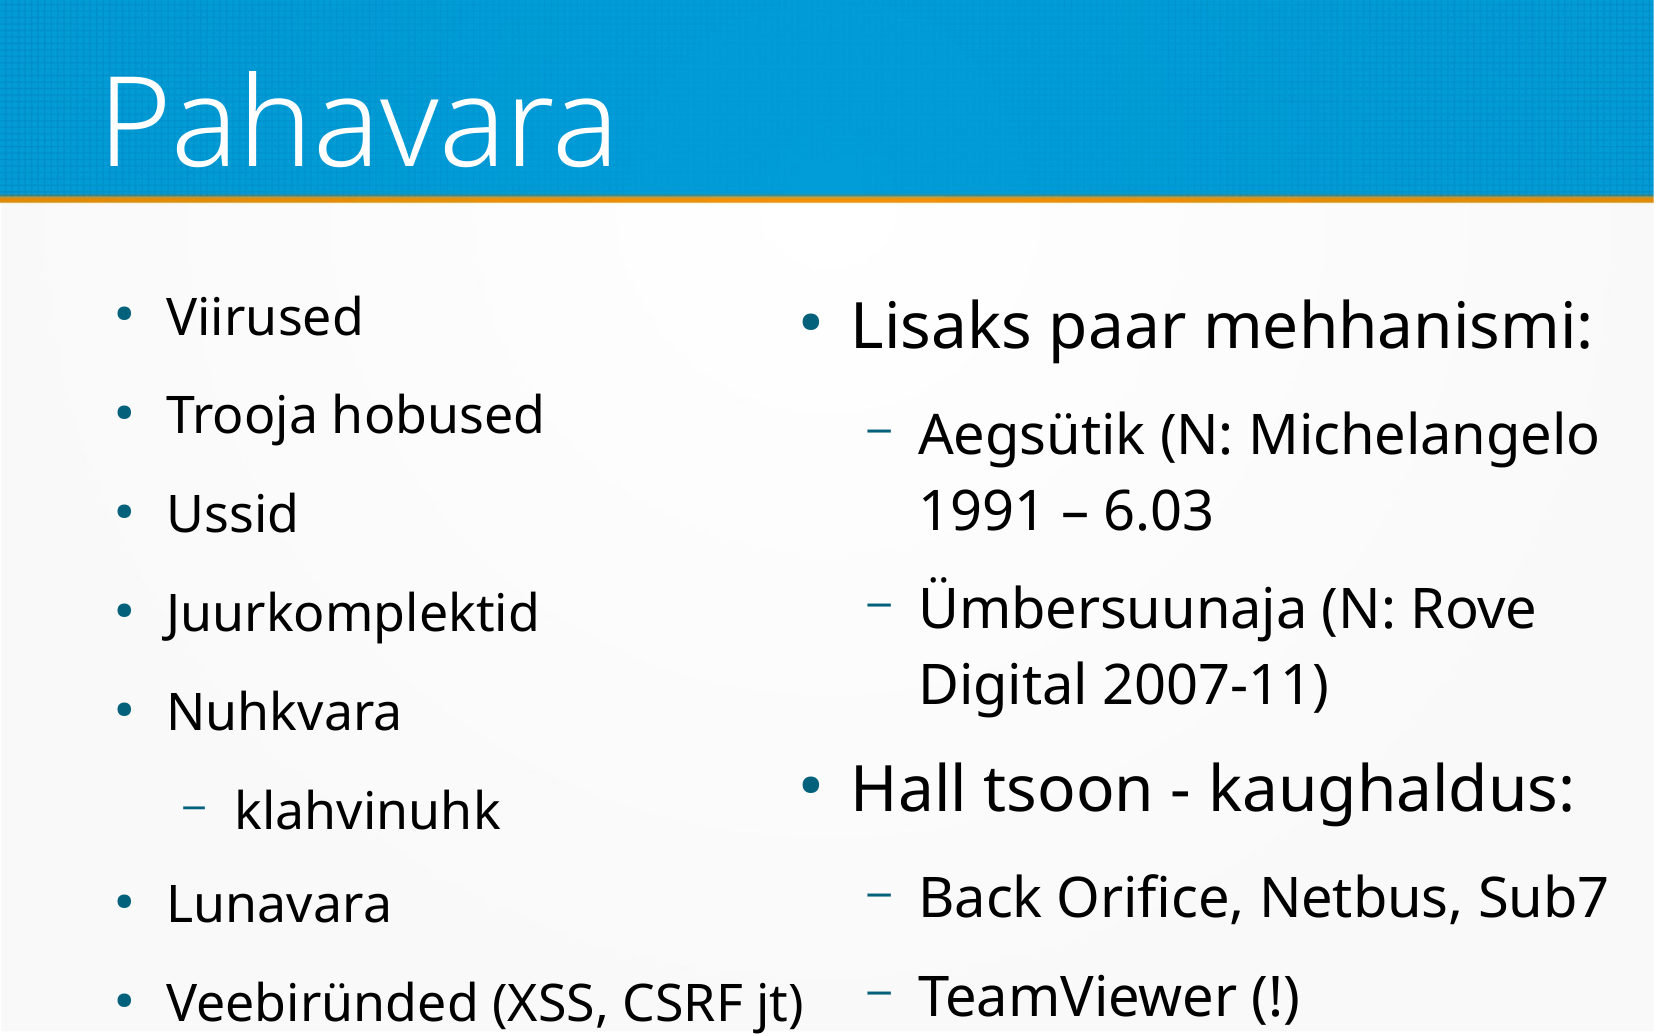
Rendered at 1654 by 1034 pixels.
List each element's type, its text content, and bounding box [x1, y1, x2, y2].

list Viirused Trooja hobused Ussid Juurkomplektid Nuhkvara klahvinuhk Lunavara Veebiründed (XSS, CSRF jt) [98, 279, 782, 1034]
list Lisaks paar mehhanismi: Aegsütik (N: Michelangelo 1991 – 6.03 Ümbersuunaja (N: Rove Digital 2007-11) Hall tsoon - kaughaldus: Back Orifice, Netbus, Sub7 TeamViewer (!) [782, 279, 1643, 1034]
title Pahavara [98, 0, 1654, 204]
picture [0, 195, 1654, 1034]
